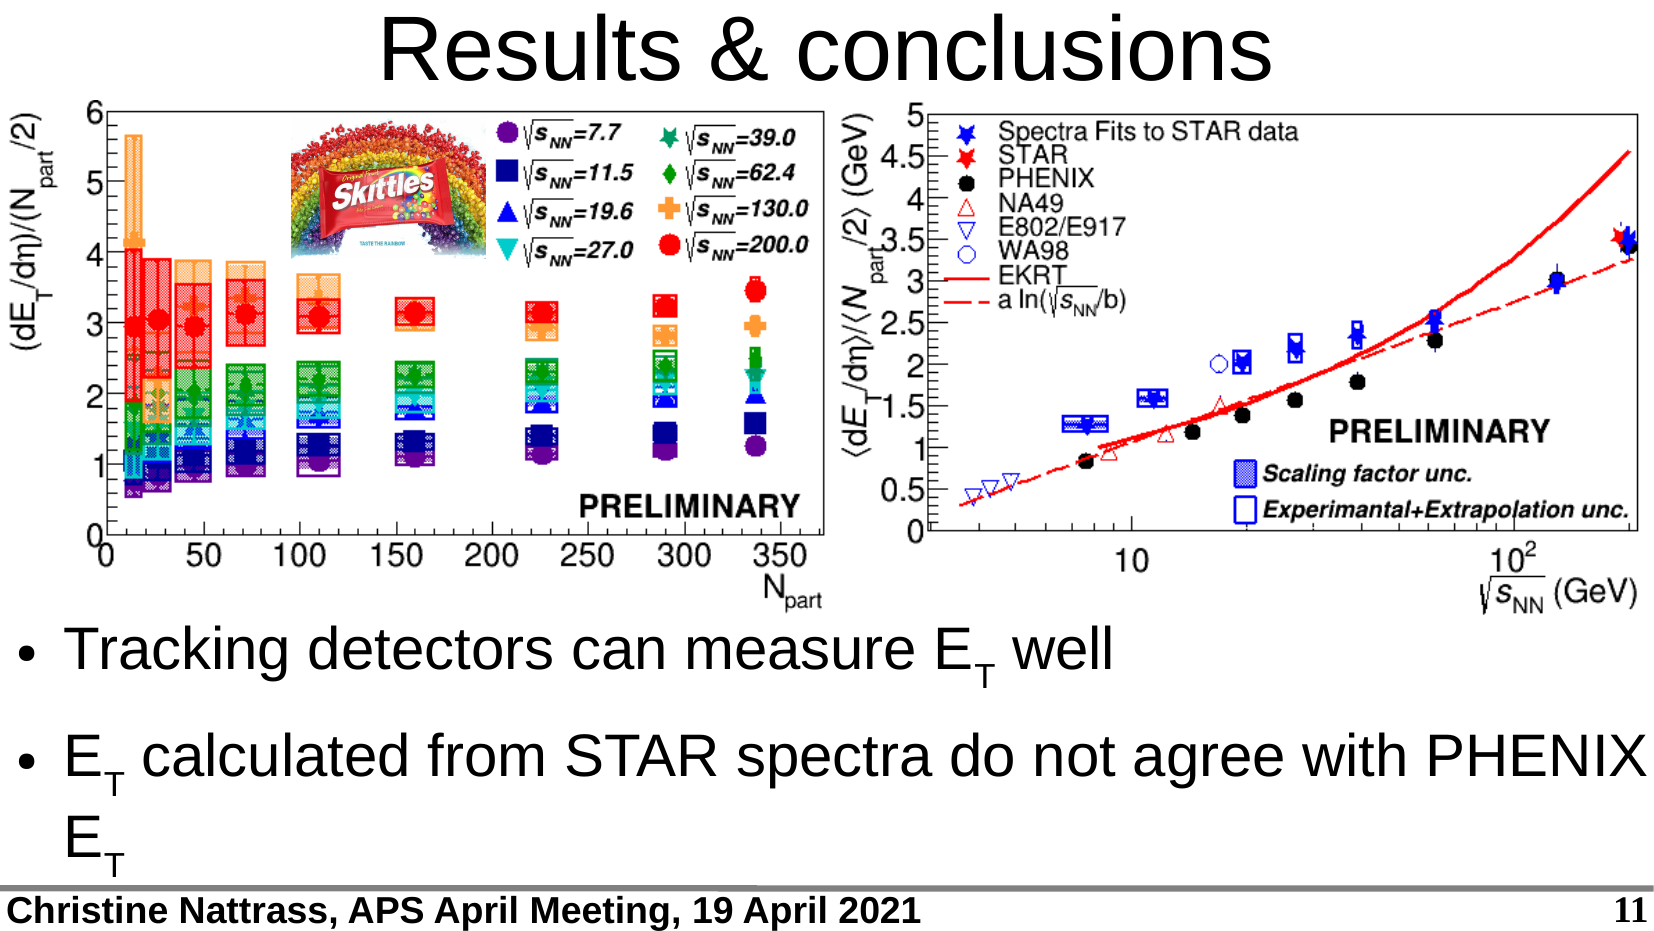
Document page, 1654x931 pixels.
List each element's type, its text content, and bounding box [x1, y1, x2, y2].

list Tracking detectors can measure ET well ET calculated from STAR spectra do not agree with PHENIX ET [0, 615, 1654, 886]
picture [836, 100, 1654, 615]
title Results & conclusions [82, 0, 1571, 101]
picture [0, 100, 826, 615]
